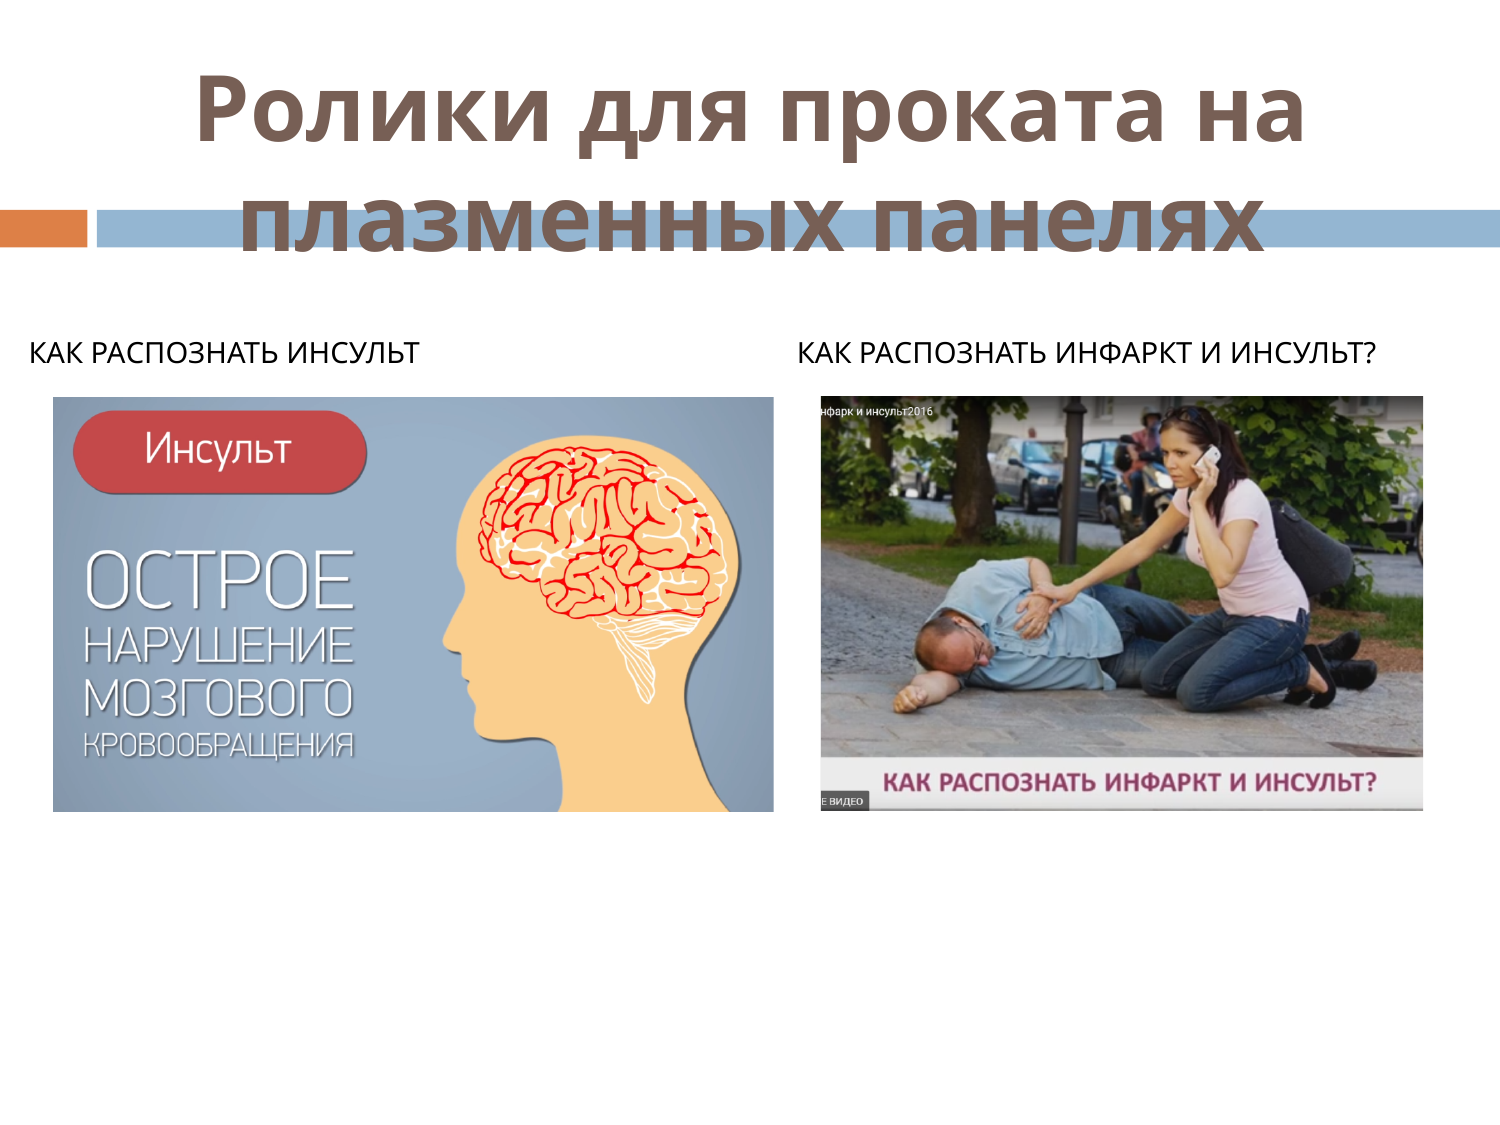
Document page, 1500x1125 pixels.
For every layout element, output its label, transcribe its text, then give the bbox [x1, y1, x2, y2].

title Ролики для проката на плазменных панелях [1, 42, 1500, 206]
picture [53, 397, 774, 812]
text_box КАК РАСПОЗНАТЬ ИНФАРКТ И ИНСУЛЬТ? [782, 326, 1392, 377]
picture [820, 396, 1424, 811]
text_box КАК РАСПОЗНАТЬ ИНСУЛЬТ [13, 326, 436, 377]
